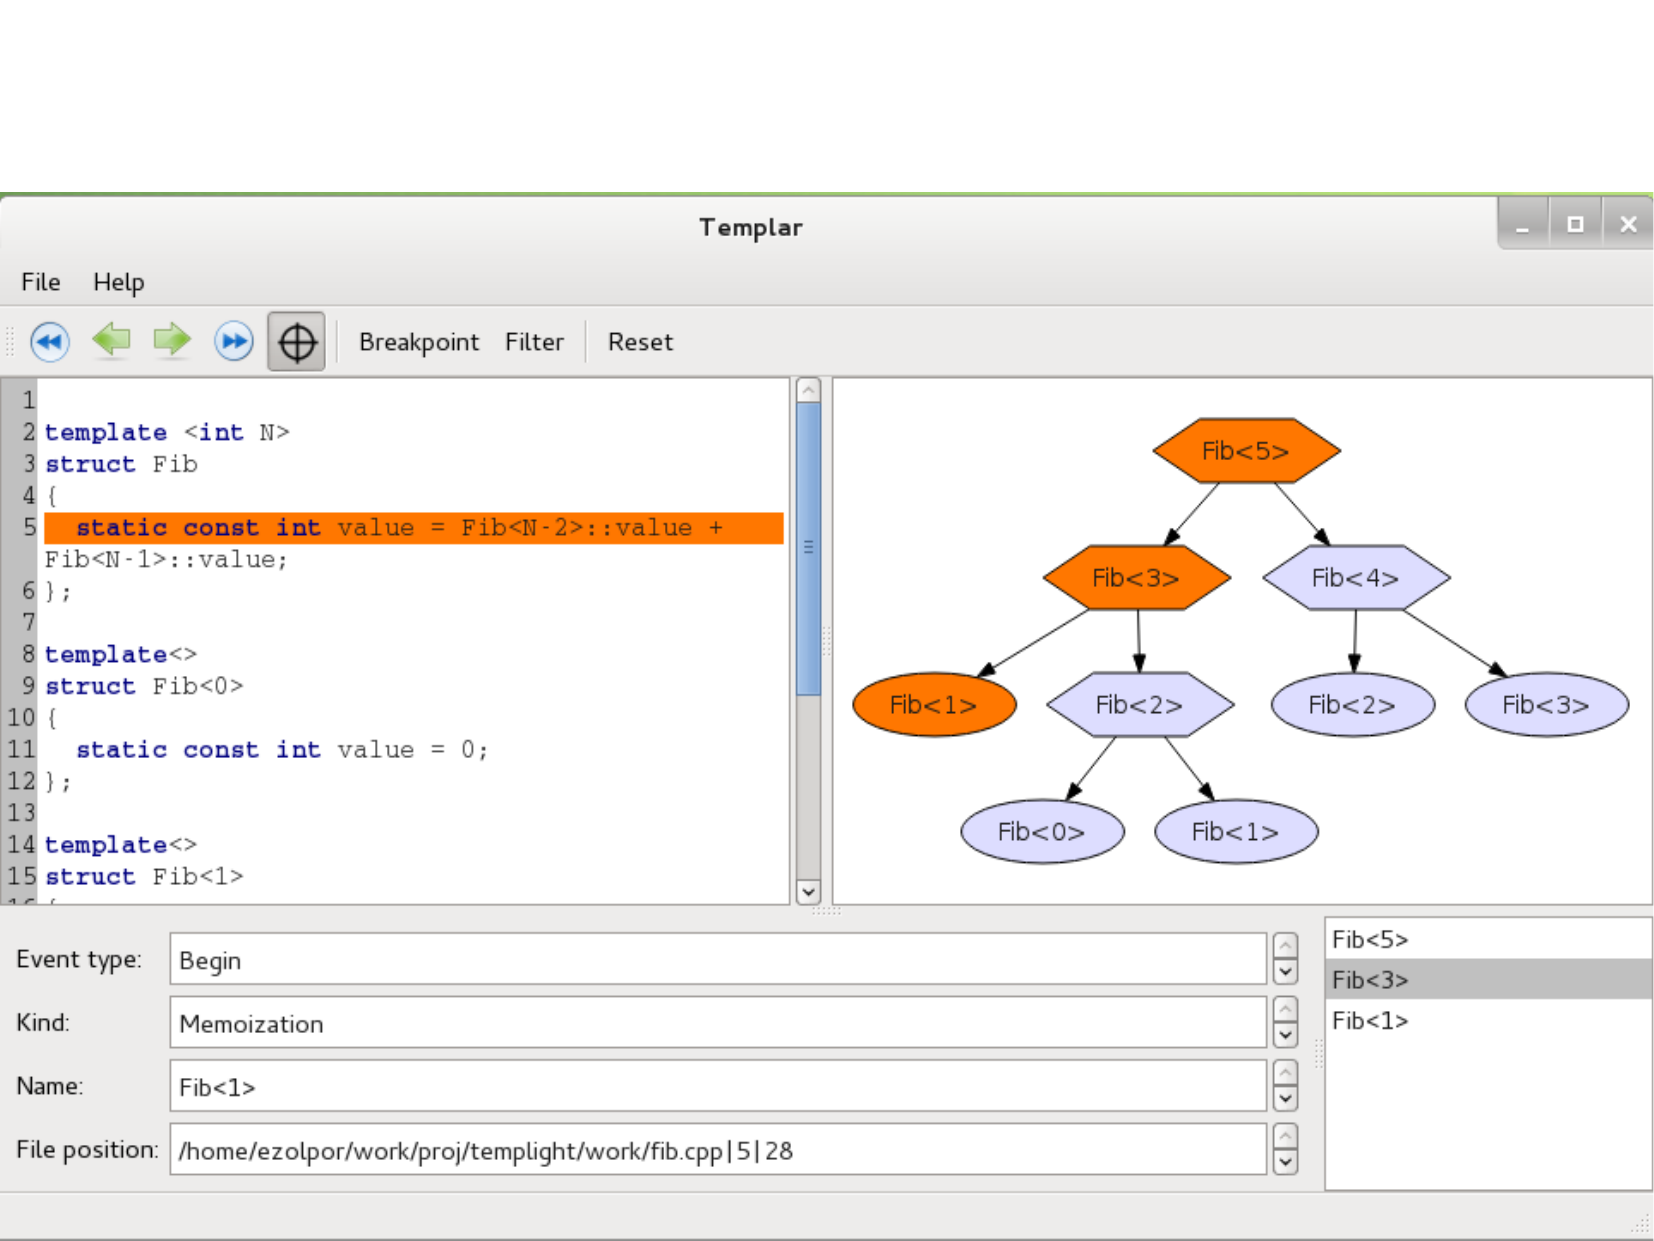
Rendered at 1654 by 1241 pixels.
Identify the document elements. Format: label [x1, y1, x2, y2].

picture [0, 192, 1654, 1241]
